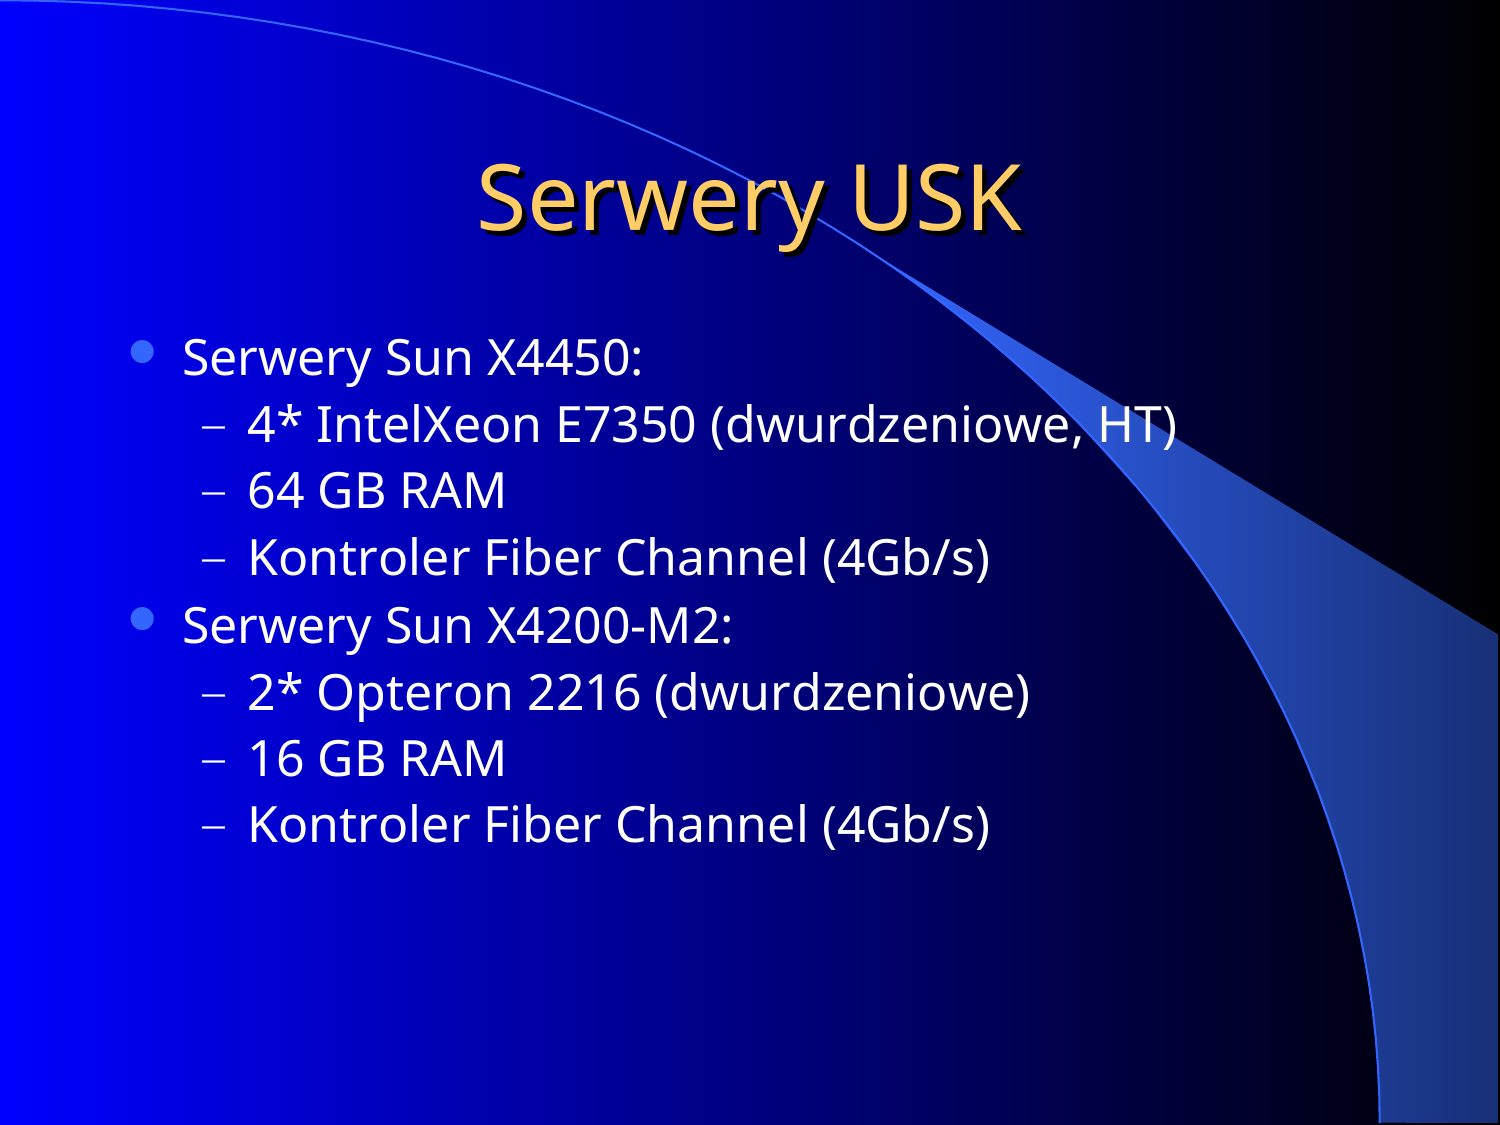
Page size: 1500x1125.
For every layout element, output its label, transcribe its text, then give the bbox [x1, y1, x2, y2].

list Serwery Sun X4450: 4* IntelXeon E7350 (dwurdzeniowe, HT) 64 GB RAM Kontroler Fiber Channel (4Gb/s) Serwery Sun X4200-M2: 2* Opteron 2216 (dwurdzeniowe) 16 GB RAM Kontroler Fiber Channel (4Gb/s) [112, 324, 1388, 1000]
title Serwery USK [112, 99, 1388, 288]
